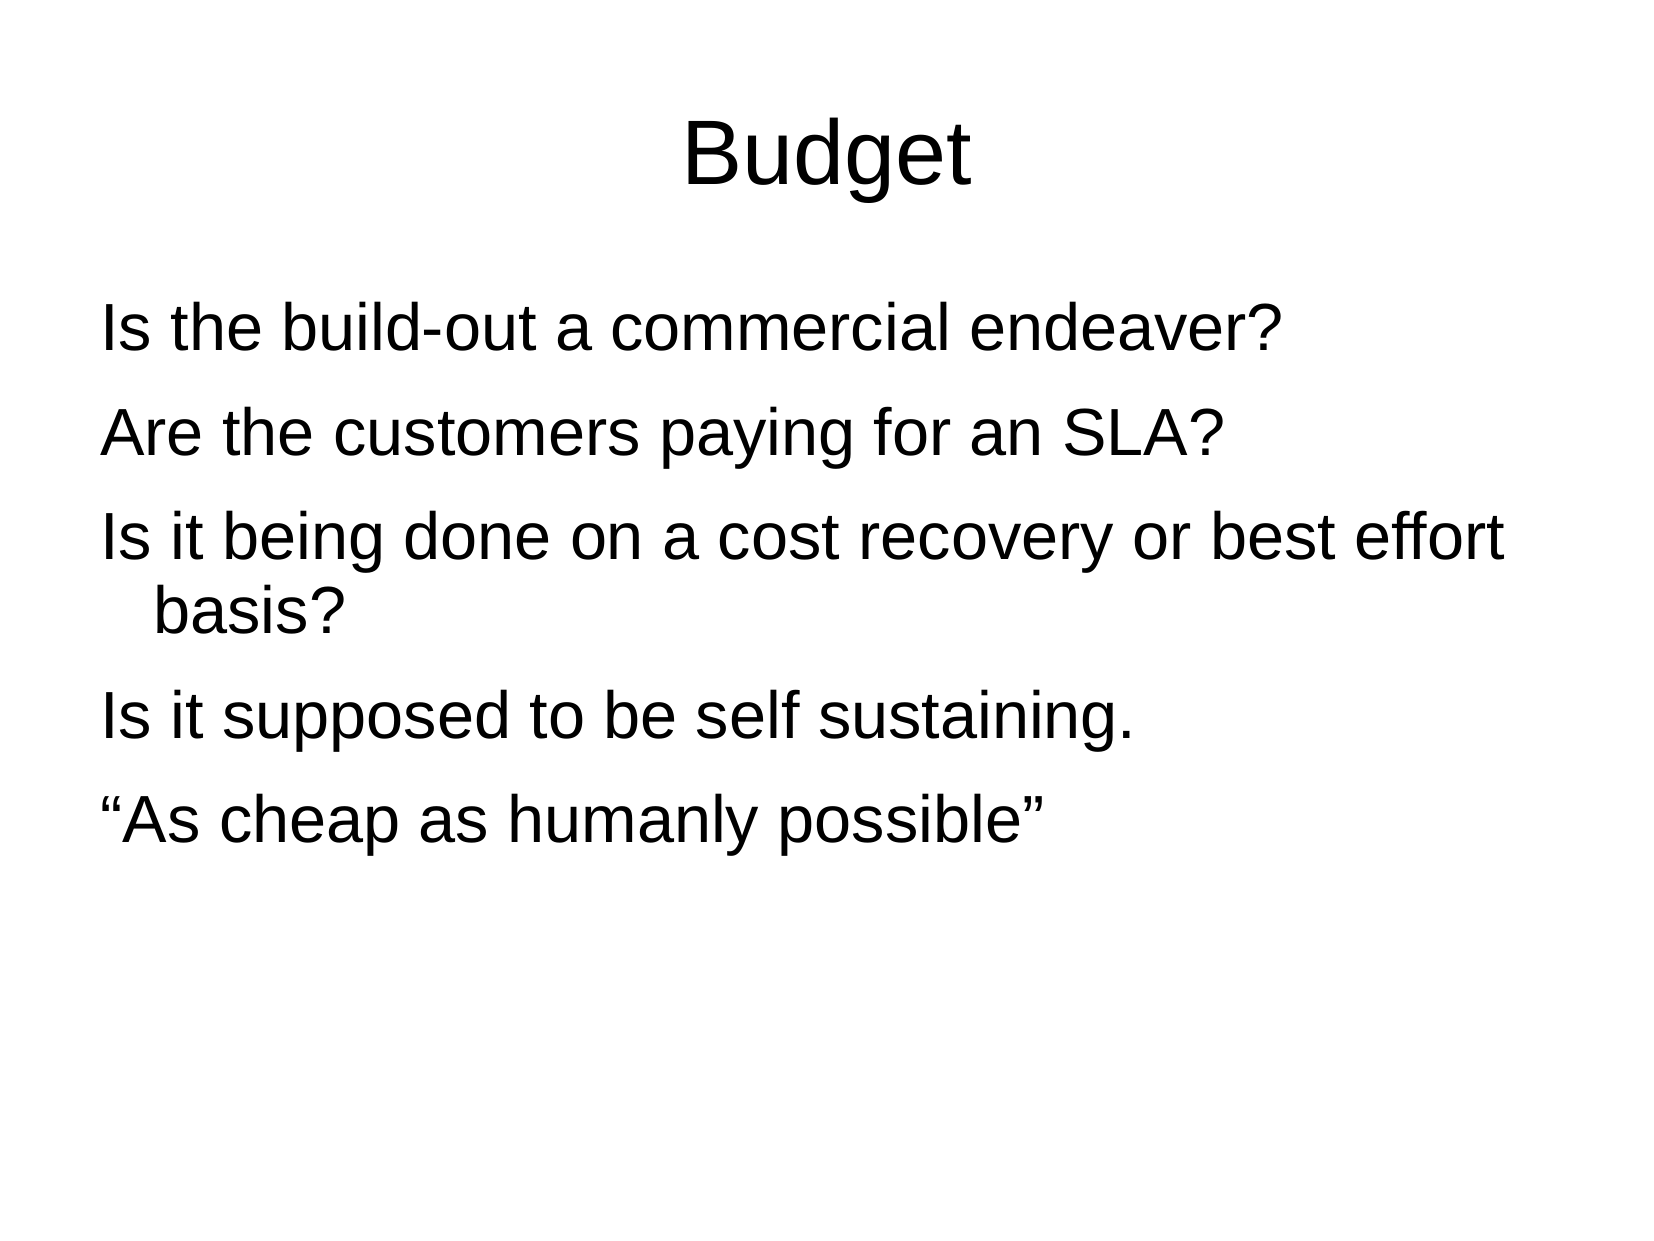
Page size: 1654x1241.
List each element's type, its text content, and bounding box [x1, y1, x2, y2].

list Is the build-out a commercial endeaver? Are the customers paying for an SLA? Is it being done on a cost recovery or best effort basis? Is it supposed to be self sustaining. “As cheap as humanly possible” [82, 290, 1571, 1094]
title Budget [82, 56, 1571, 250]
